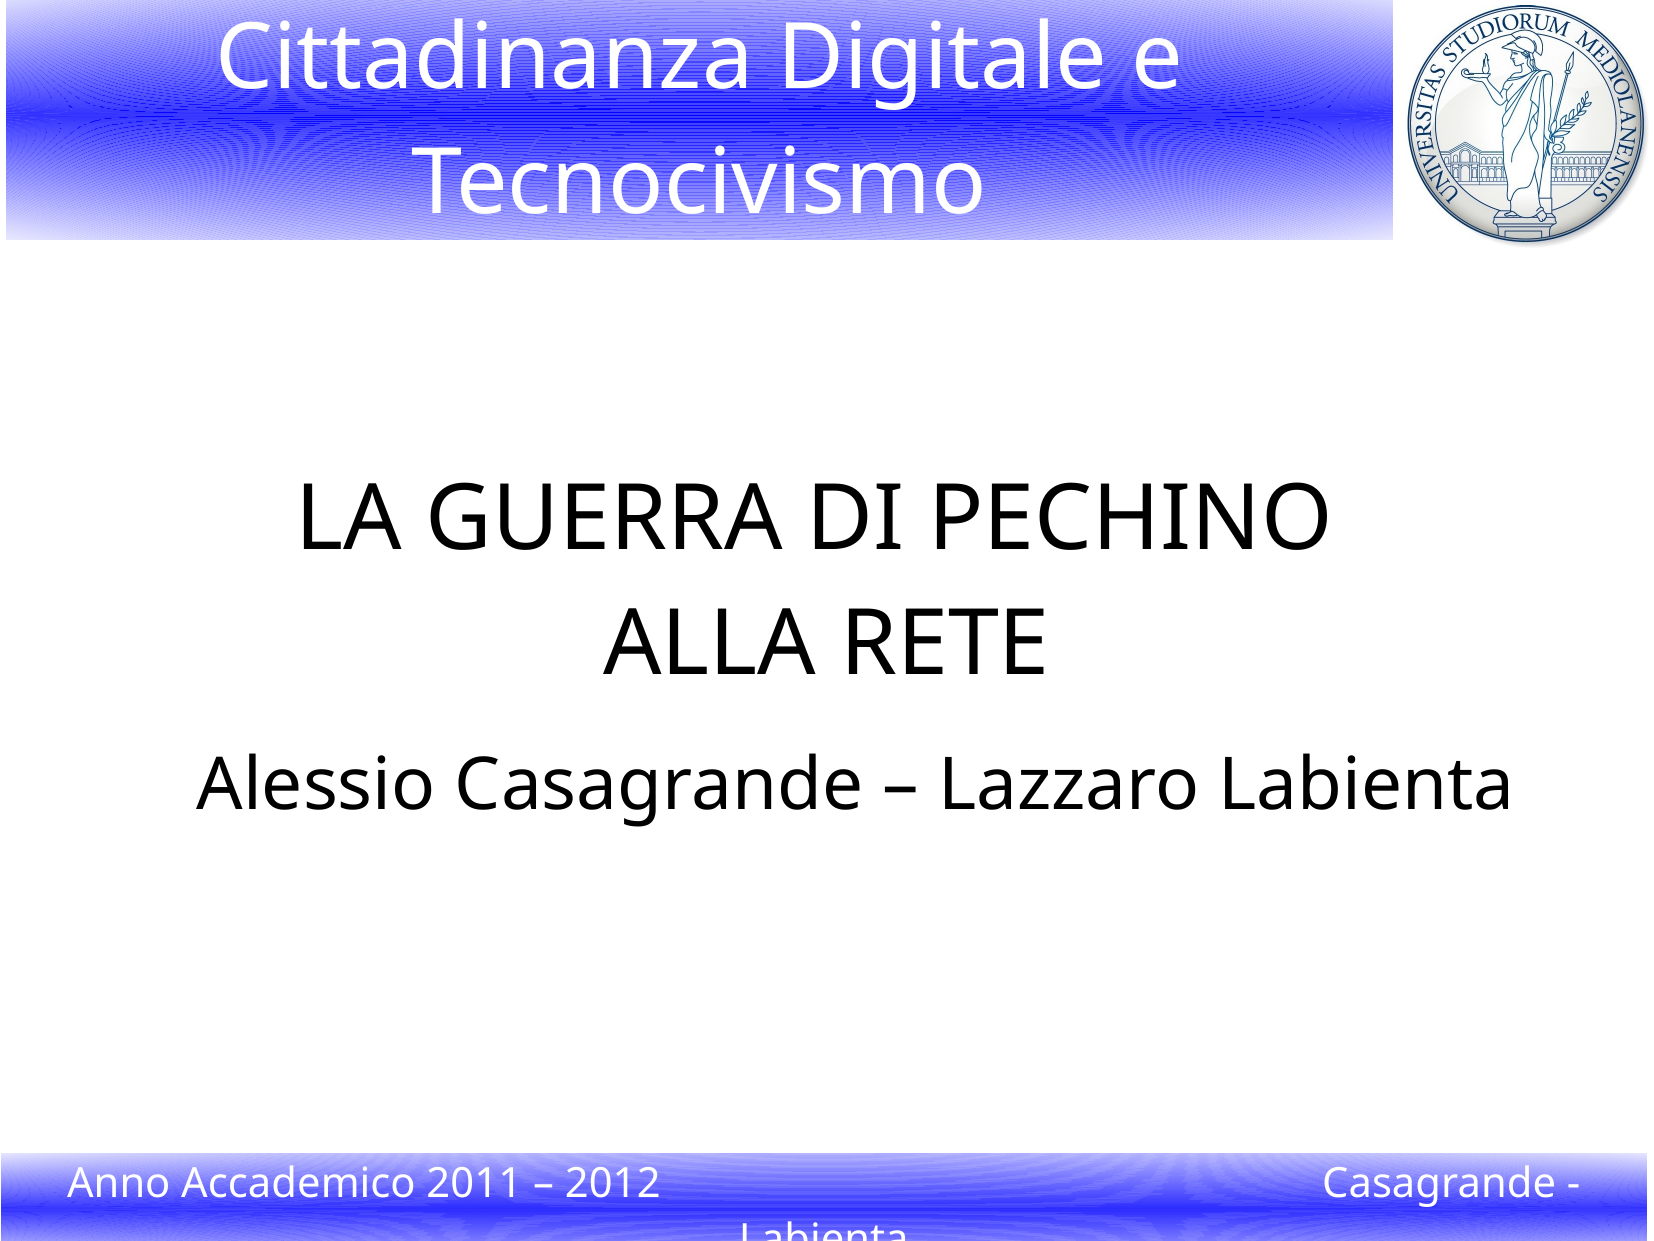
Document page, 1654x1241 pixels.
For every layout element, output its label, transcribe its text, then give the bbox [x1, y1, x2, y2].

text_box Alessio Casagrande – Lazzaro Labienta [29, 724, 1654, 820]
text_box LA GUERRA DI PECHINO ALLA RETE [0, 443, 1654, 662]
picture [1405, 5, 1651, 250]
title Cittadinanza Digitale e Tecnocivismo [5, 11, 1394, 219]
title Anno Accademico 2011 – 2012 Casagrande - Labienta [0, 1185, 1648, 1233]
